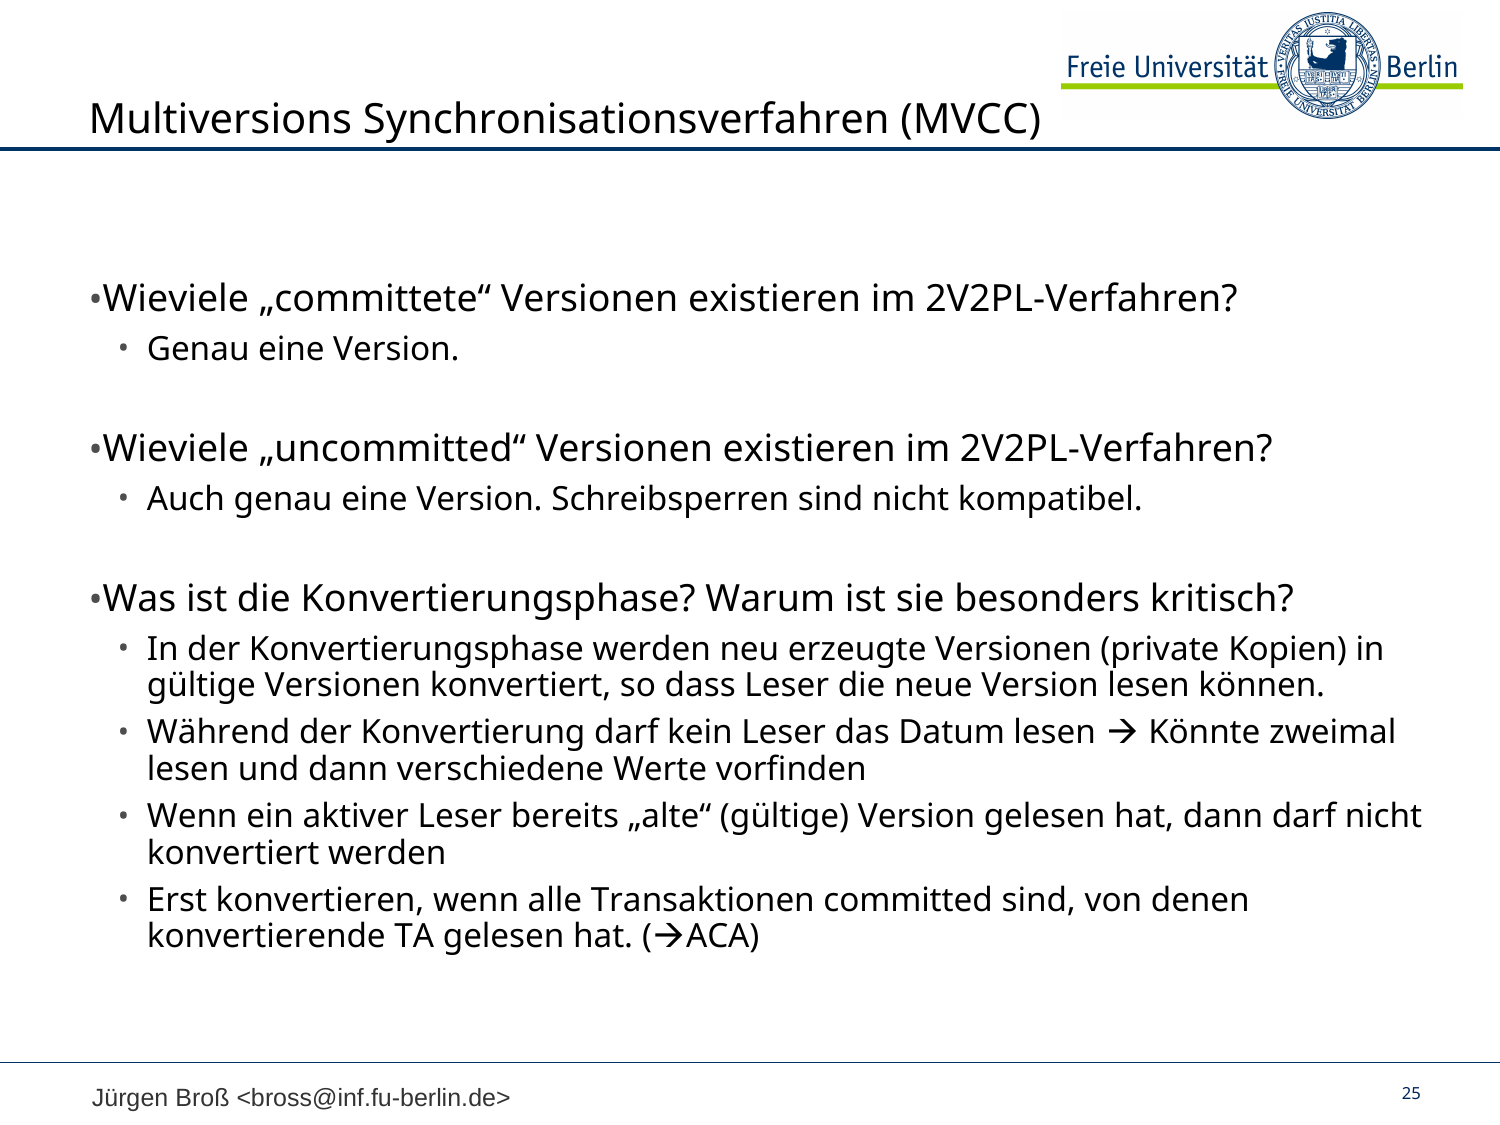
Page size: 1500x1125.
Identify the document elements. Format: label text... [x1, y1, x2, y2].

picture [1061, 12, 1463, 119]
list Wieviele „committete“ Versionen existieren im 2V2PL-Verfahren? Genau eine Version. Wieviele „uncommitted“ Versionen existieren im 2V2PL-Verfahren? Auch genau eine Version. Schreibsperren sind nicht kompatibel. Was ist die Konvertierungsphase? Warum ist sie besonders kritisch? In der Konvertierungsphase werden neu erzeugte Versionen (private Kopien) in gültige Versionen konvertiert, so dass Leser die neue Version lesen können. Während der Konvertierung darf kein Leser das Datum lesen  Könnte zweimal lesen und dann verschiedene Werte vorfinden Wenn ein aktiver Leser bereits „alte“ (gültige) Version gelesen hat, dann darf nicht konvertiert werden Erst konvertieren, wenn alle Transaktionen committed sind, von denen konvertierende TA gelesen hat. (ACA) [88, 278, 1459, 1037]
title Multiversions Synchronisationsverfahren (MVCC) [88, 87, 1275, 143]
